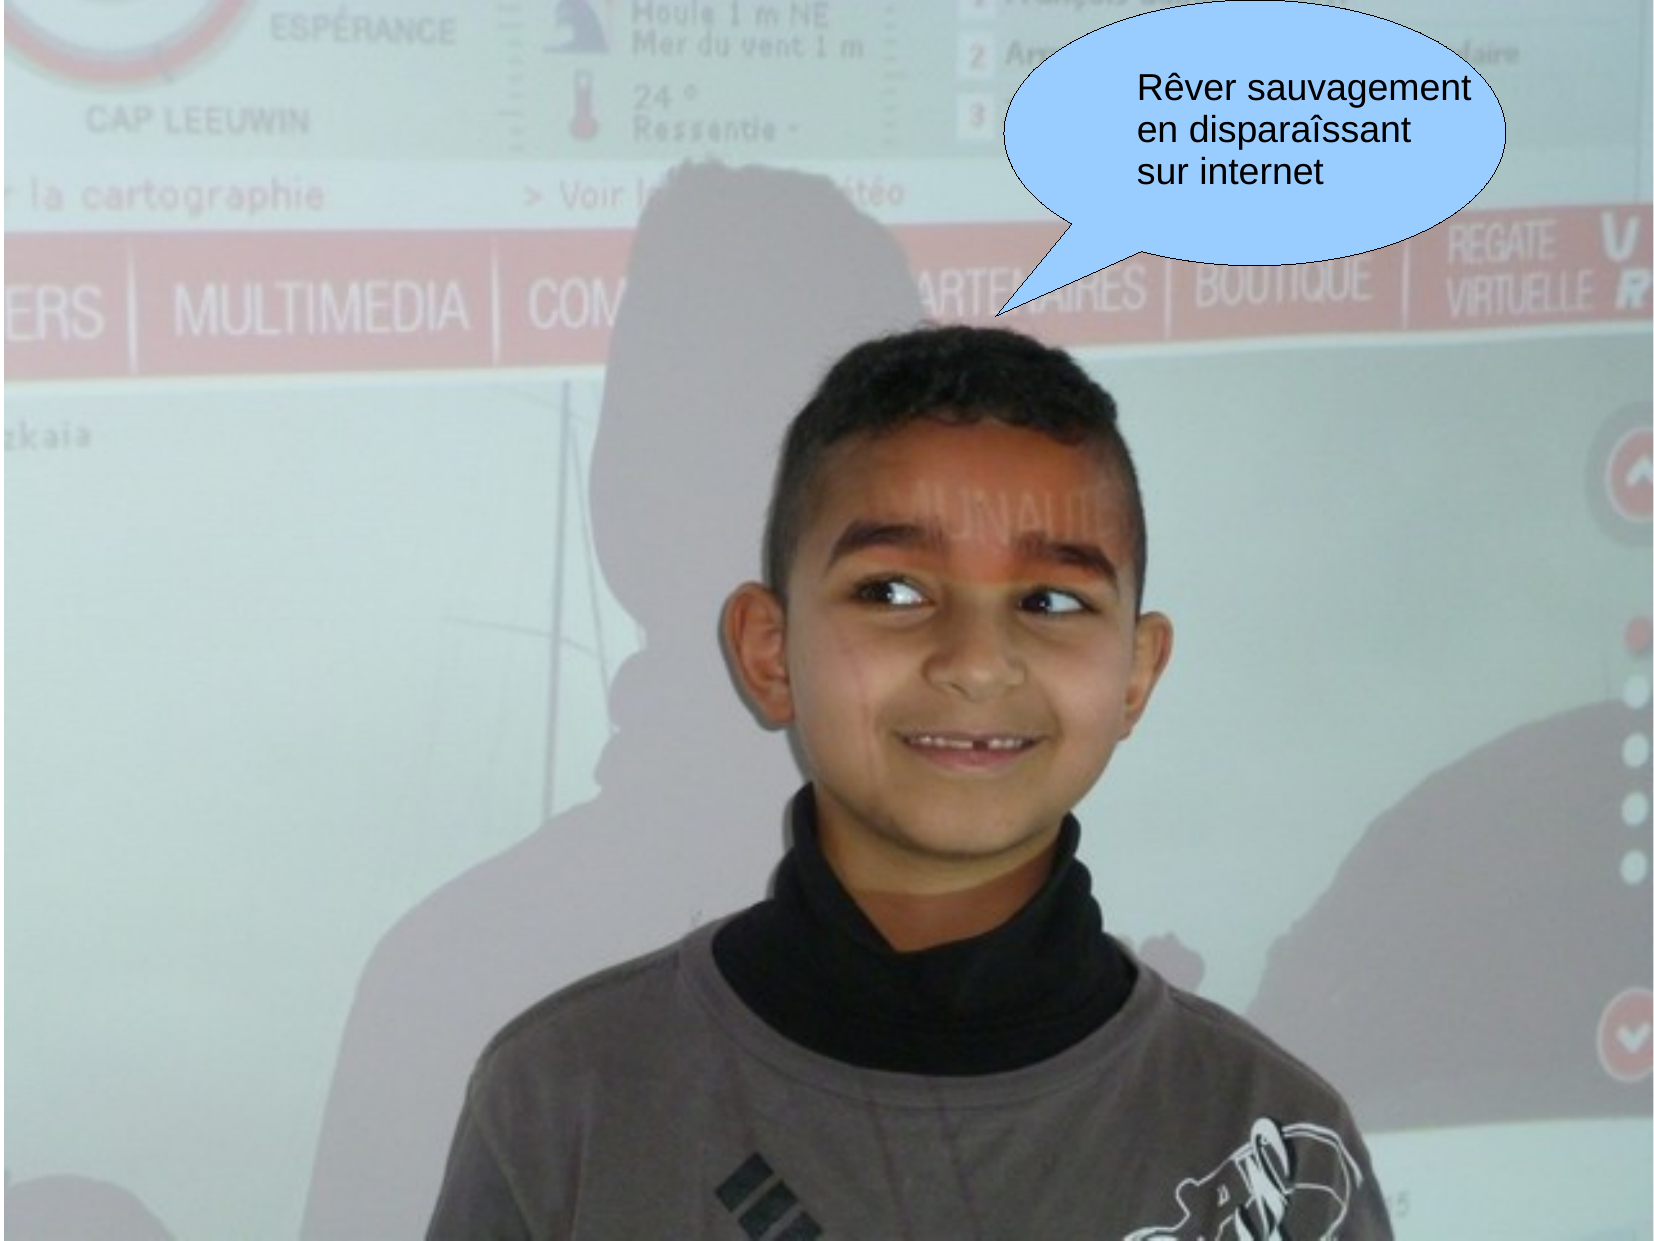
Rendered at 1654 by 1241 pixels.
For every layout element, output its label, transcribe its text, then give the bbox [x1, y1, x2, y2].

text_box [995, 0, 1464, 317]
picture [4, 0, 1654, 1241]
picture [1286, 0, 1654, 59]
text_box Rêver sauvagement en disparaîssant sur internet [1122, 59, 1654, 344]
